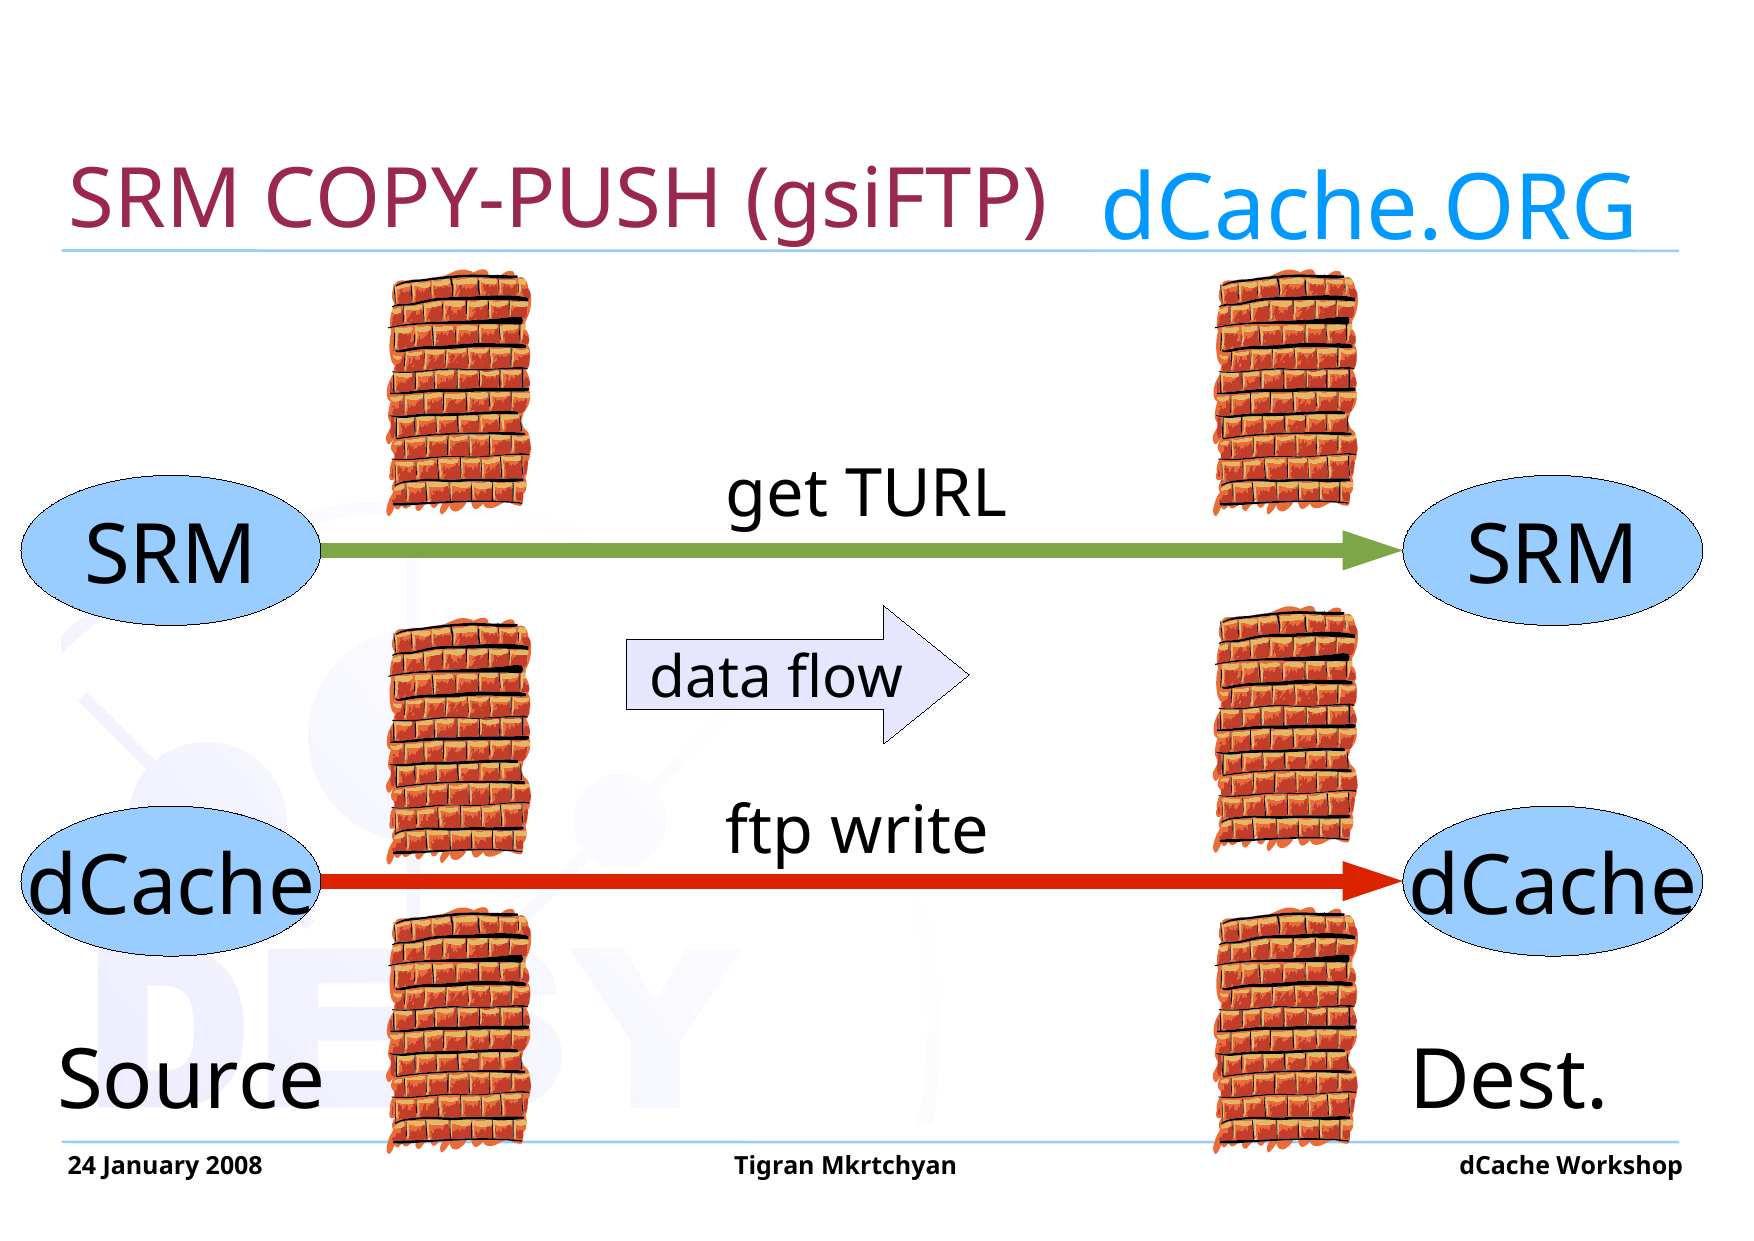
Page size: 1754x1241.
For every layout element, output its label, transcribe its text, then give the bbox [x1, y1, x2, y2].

text_box dCache [280, 875, 303, 887]
text_box SRM COPY-PUSH (gsiFTP) [69, 139, 1088, 250]
picture [284, 260, 940, 543]
text_box Dest. [1394, 1013, 1634, 1126]
text_box Source [42, 1013, 343, 1126]
picture [1208, 596, 1363, 862]
picture [1208, 260, 1363, 526]
picture [1208, 898, 1363, 1163]
text_box data flow [626, 605, 970, 744]
text_box ftp write [710, 775, 1014, 869]
text_box dCache [20, 806, 321, 957]
text_box SRM [1402, 475, 1703, 626]
picture [61, 889, 940, 1163]
text_box get TURL [710, 438, 1032, 532]
text_box dCache [1662, 875, 1685, 887]
text_box SRM [20, 475, 321, 626]
text_box dCache [1402, 806, 1703, 957]
picture [61, 558, 940, 874]
